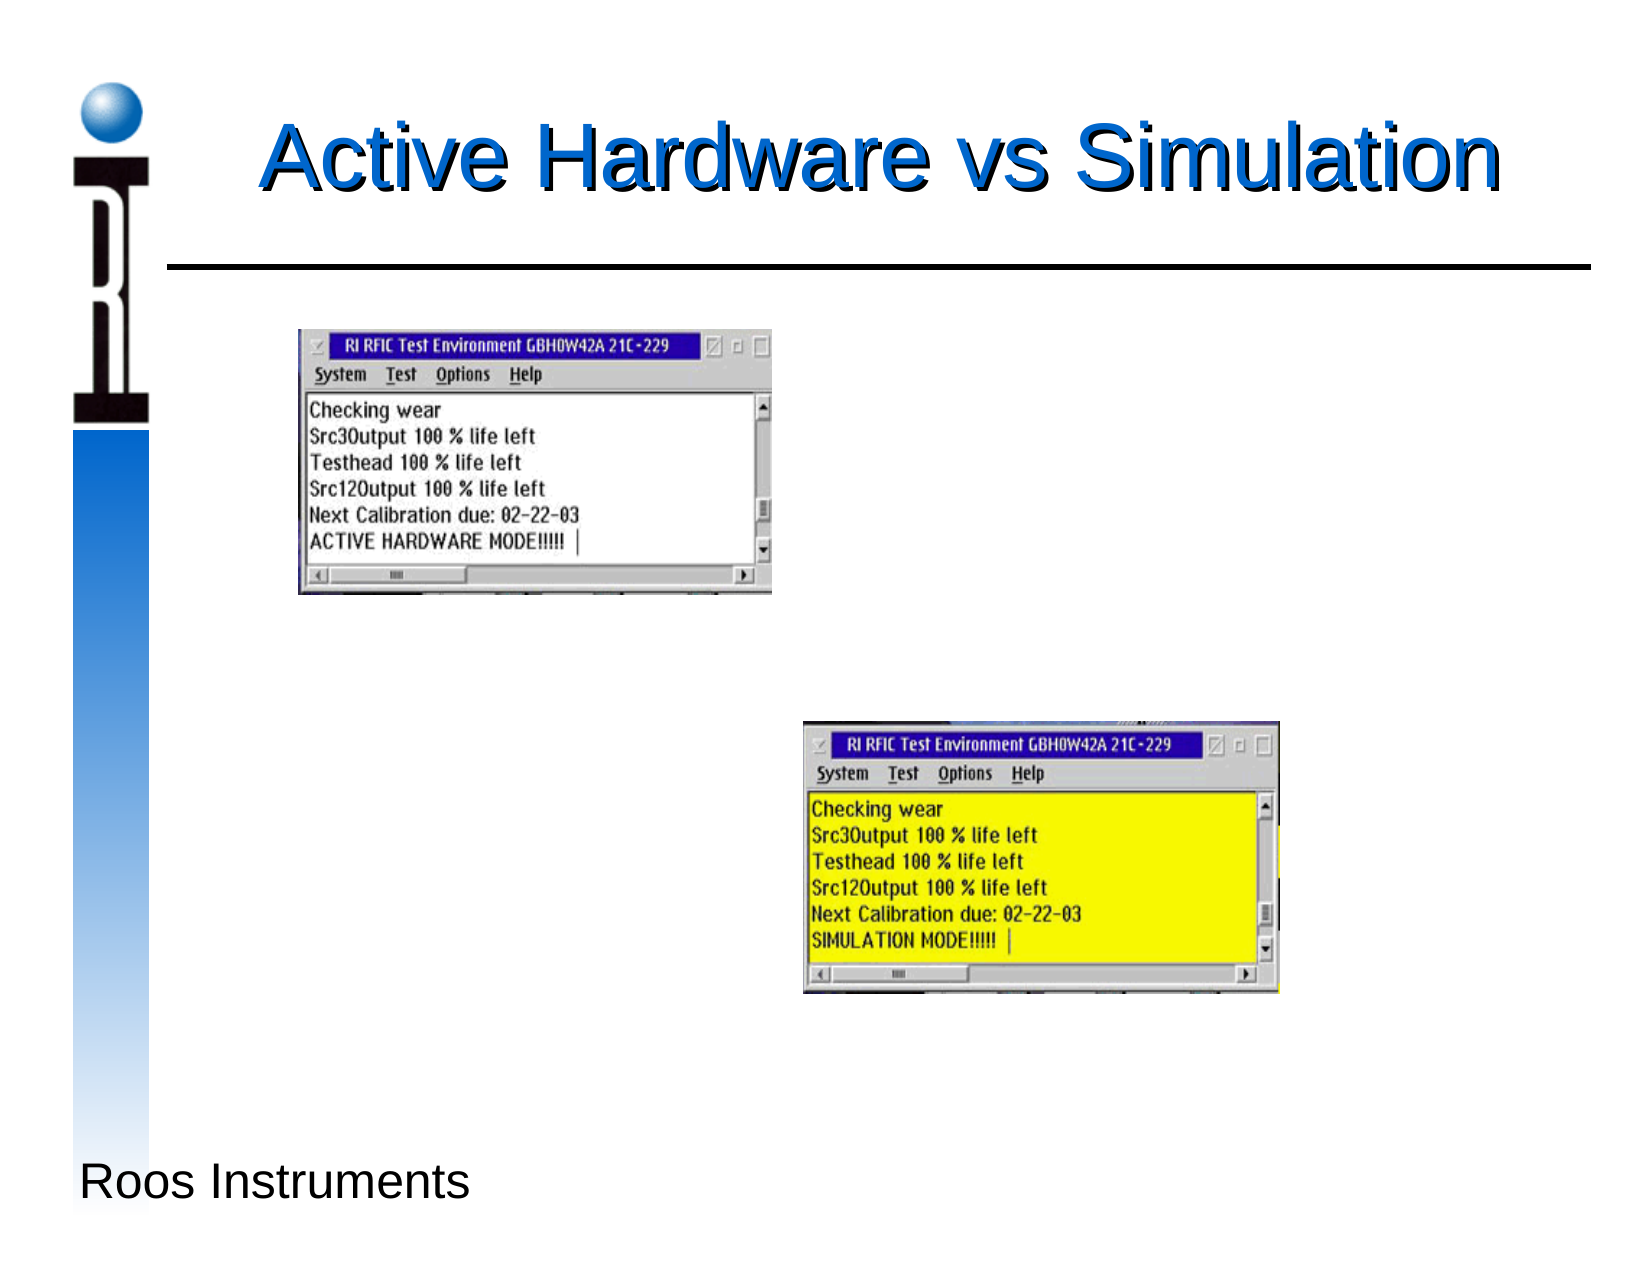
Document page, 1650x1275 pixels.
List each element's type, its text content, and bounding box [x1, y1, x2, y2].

title Active Hardware vs Simulation [171, 59, 1591, 253]
picture [298, 329, 772, 595]
picture [69, 78, 154, 430]
picture [803, 721, 1280, 994]
